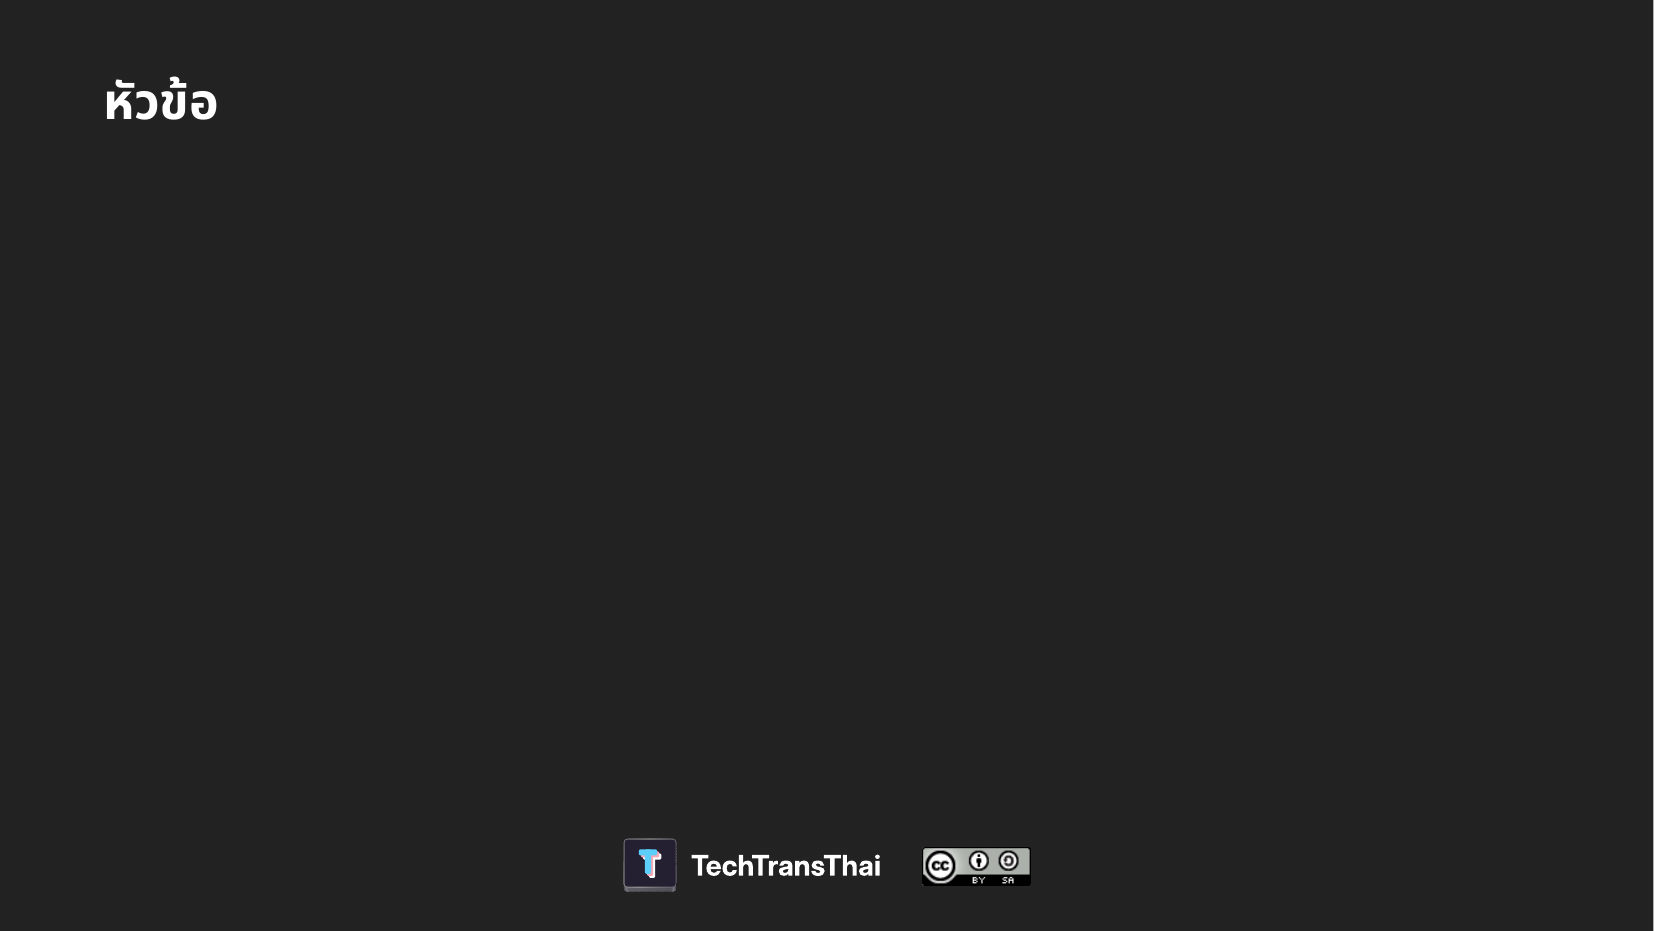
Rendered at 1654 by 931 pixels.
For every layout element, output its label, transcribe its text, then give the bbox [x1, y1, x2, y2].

text_box หัวข้อ [88, 59, 798, 178]
picture [0, 0, 1654, 931]
